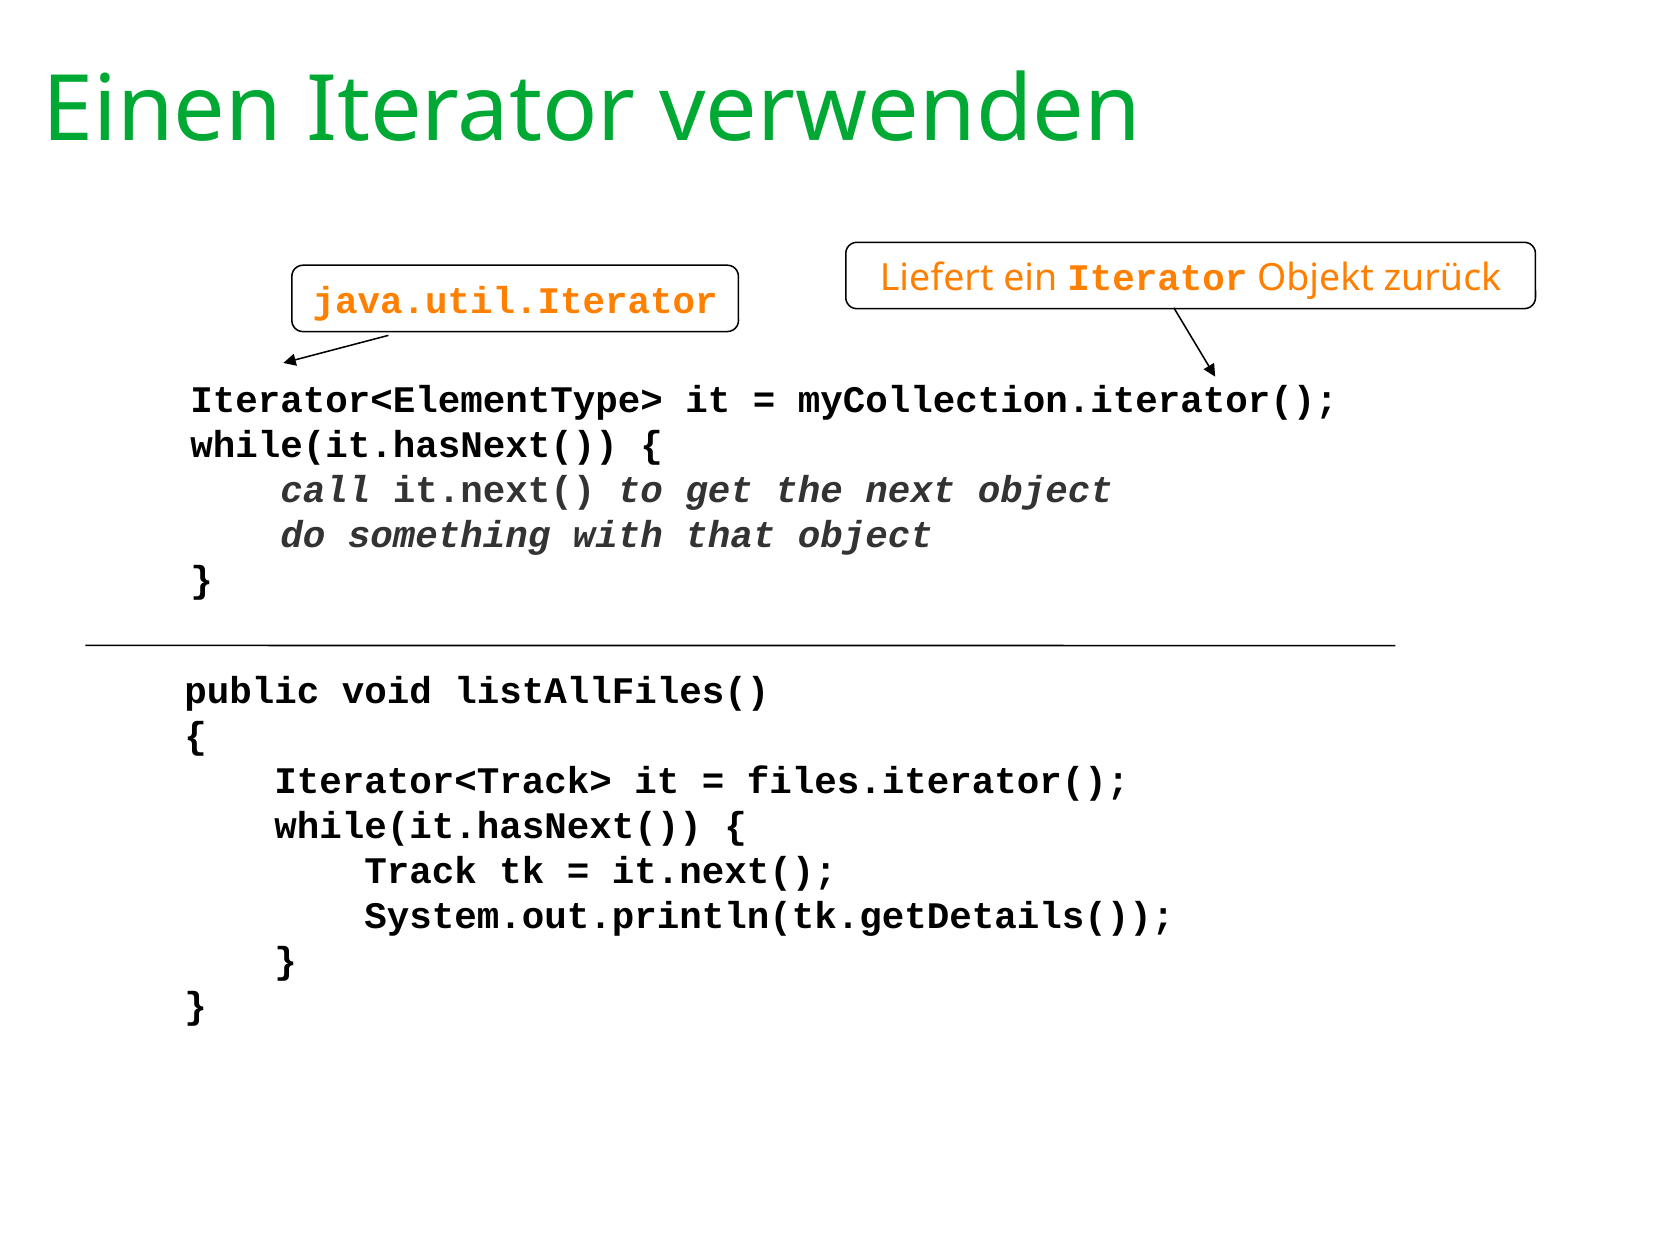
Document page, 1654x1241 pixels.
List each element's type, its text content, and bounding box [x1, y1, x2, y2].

title Einen Iterator verwenden [27, 0, 1447, 207]
text_box java.util.Iterator [291, 265, 739, 332]
text_box public void listAllFiles() { Iterator<Track> it = files.iterator(); while(it.hasNext()) { Track tk = it.next(); System.out.println(tk.getDetails()); } } [169, 658, 1190, 1034]
text_box Iterator<ElementType> it = myCollection.iterator(); while(it.hasNext()) { call it.next() to get the next object do something with that object } [175, 367, 1353, 608]
text_box Liefert ein Iterator Objekt zurück [845, 242, 1536, 309]
